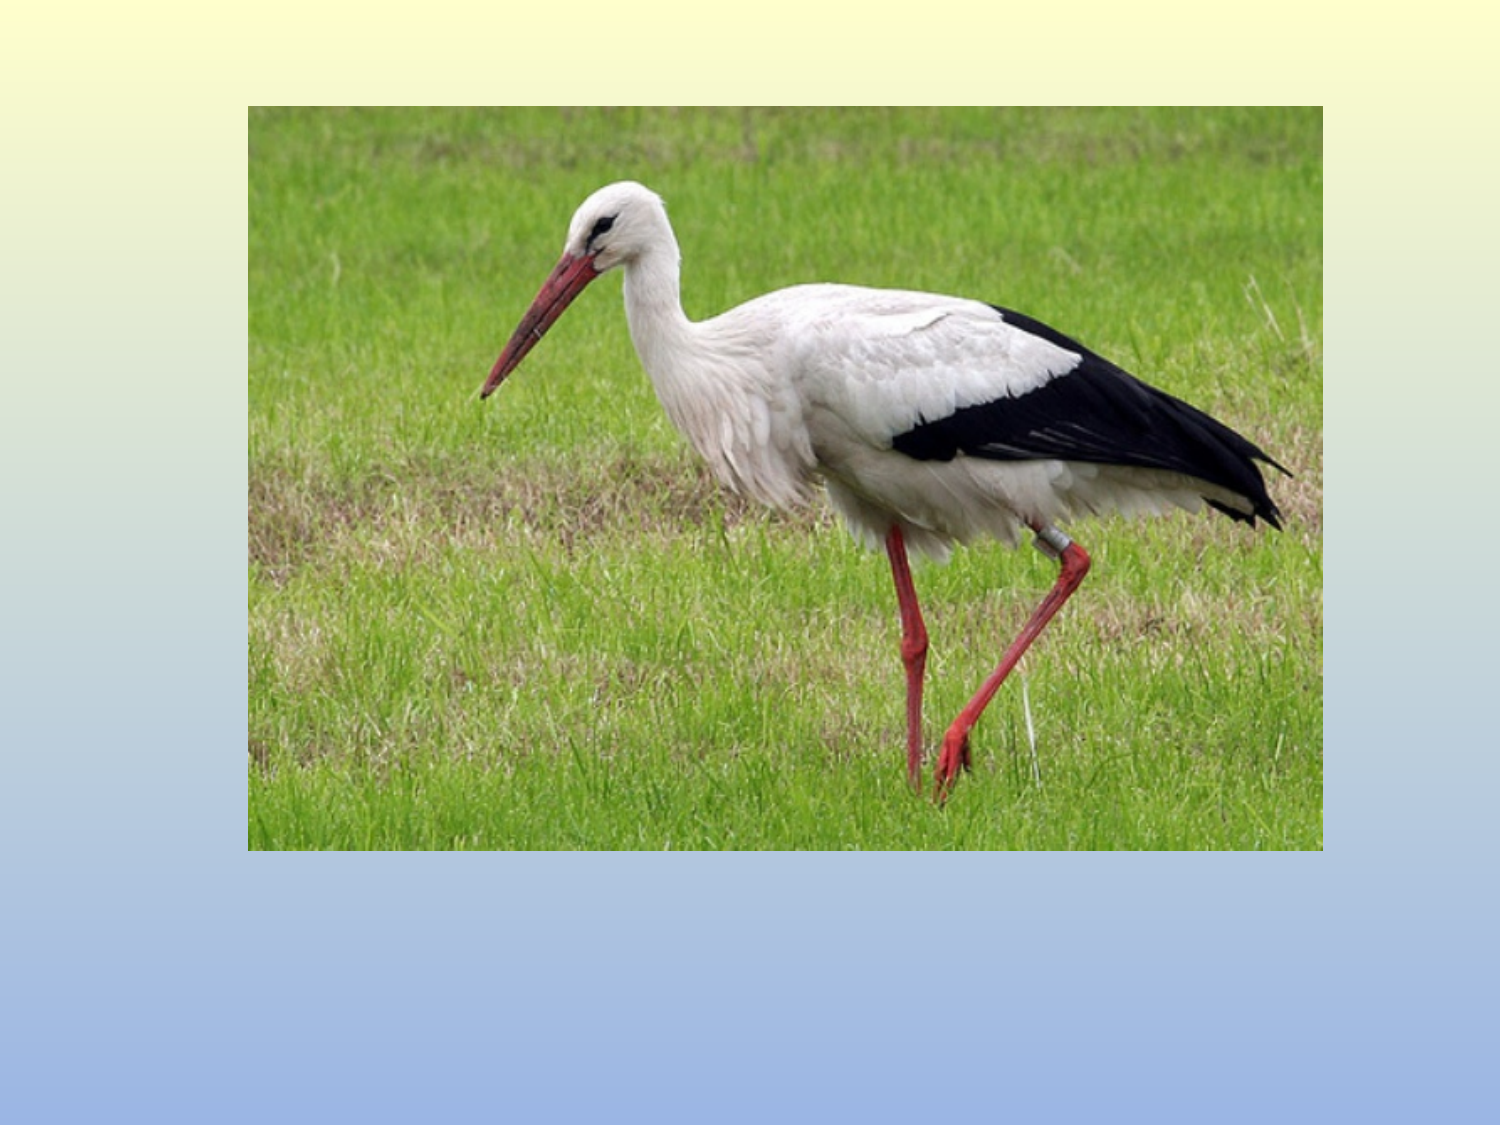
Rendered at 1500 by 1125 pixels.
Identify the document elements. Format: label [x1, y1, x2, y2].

picture [248, 106, 1323, 851]
